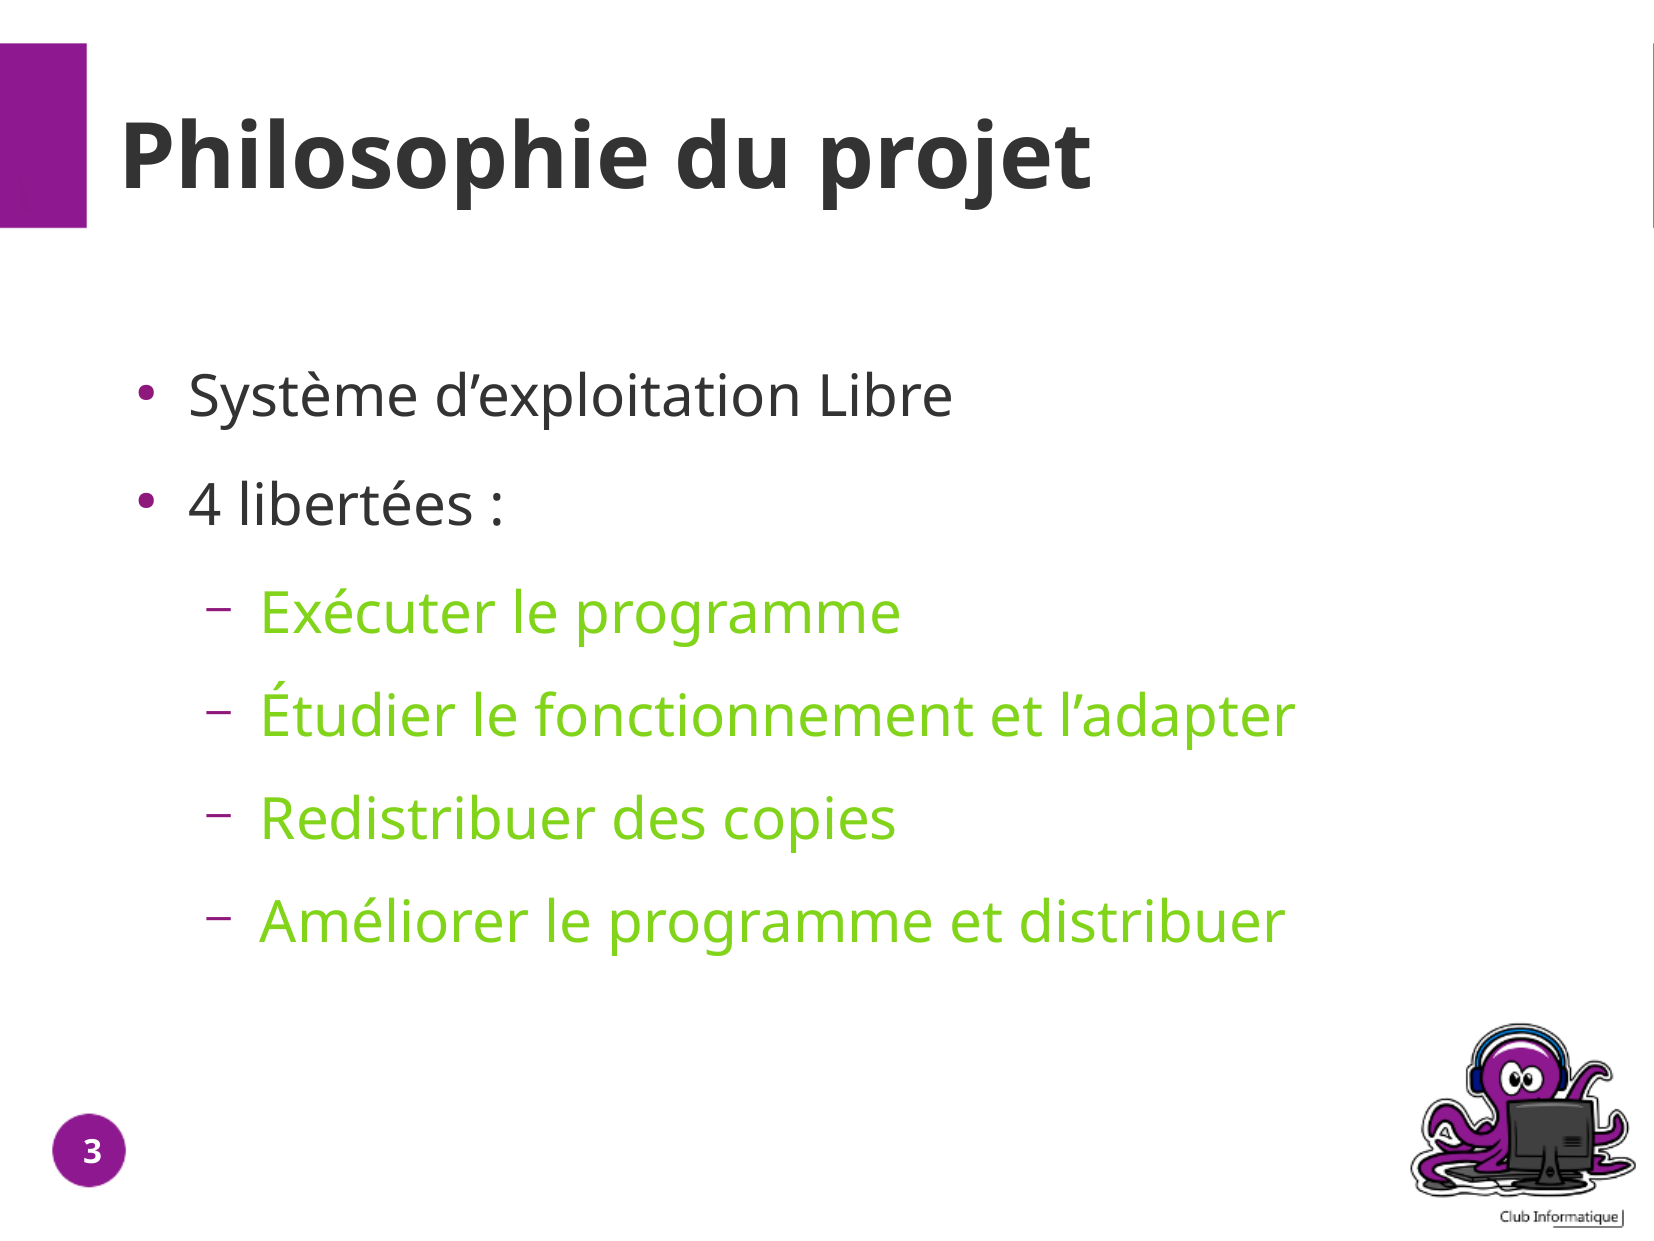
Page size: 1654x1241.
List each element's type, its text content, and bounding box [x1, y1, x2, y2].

picture [0, 0, 1654, 1241]
list Système d’exploitation Libre 4 libertées : Exécuter le programme Étudier le fonctionnement et l’adapter Redistribuer des copies Améliorer le programme et distribuer [118, 354, 1536, 1074]
title Philosophie du projet [118, 49, 1571, 257]
